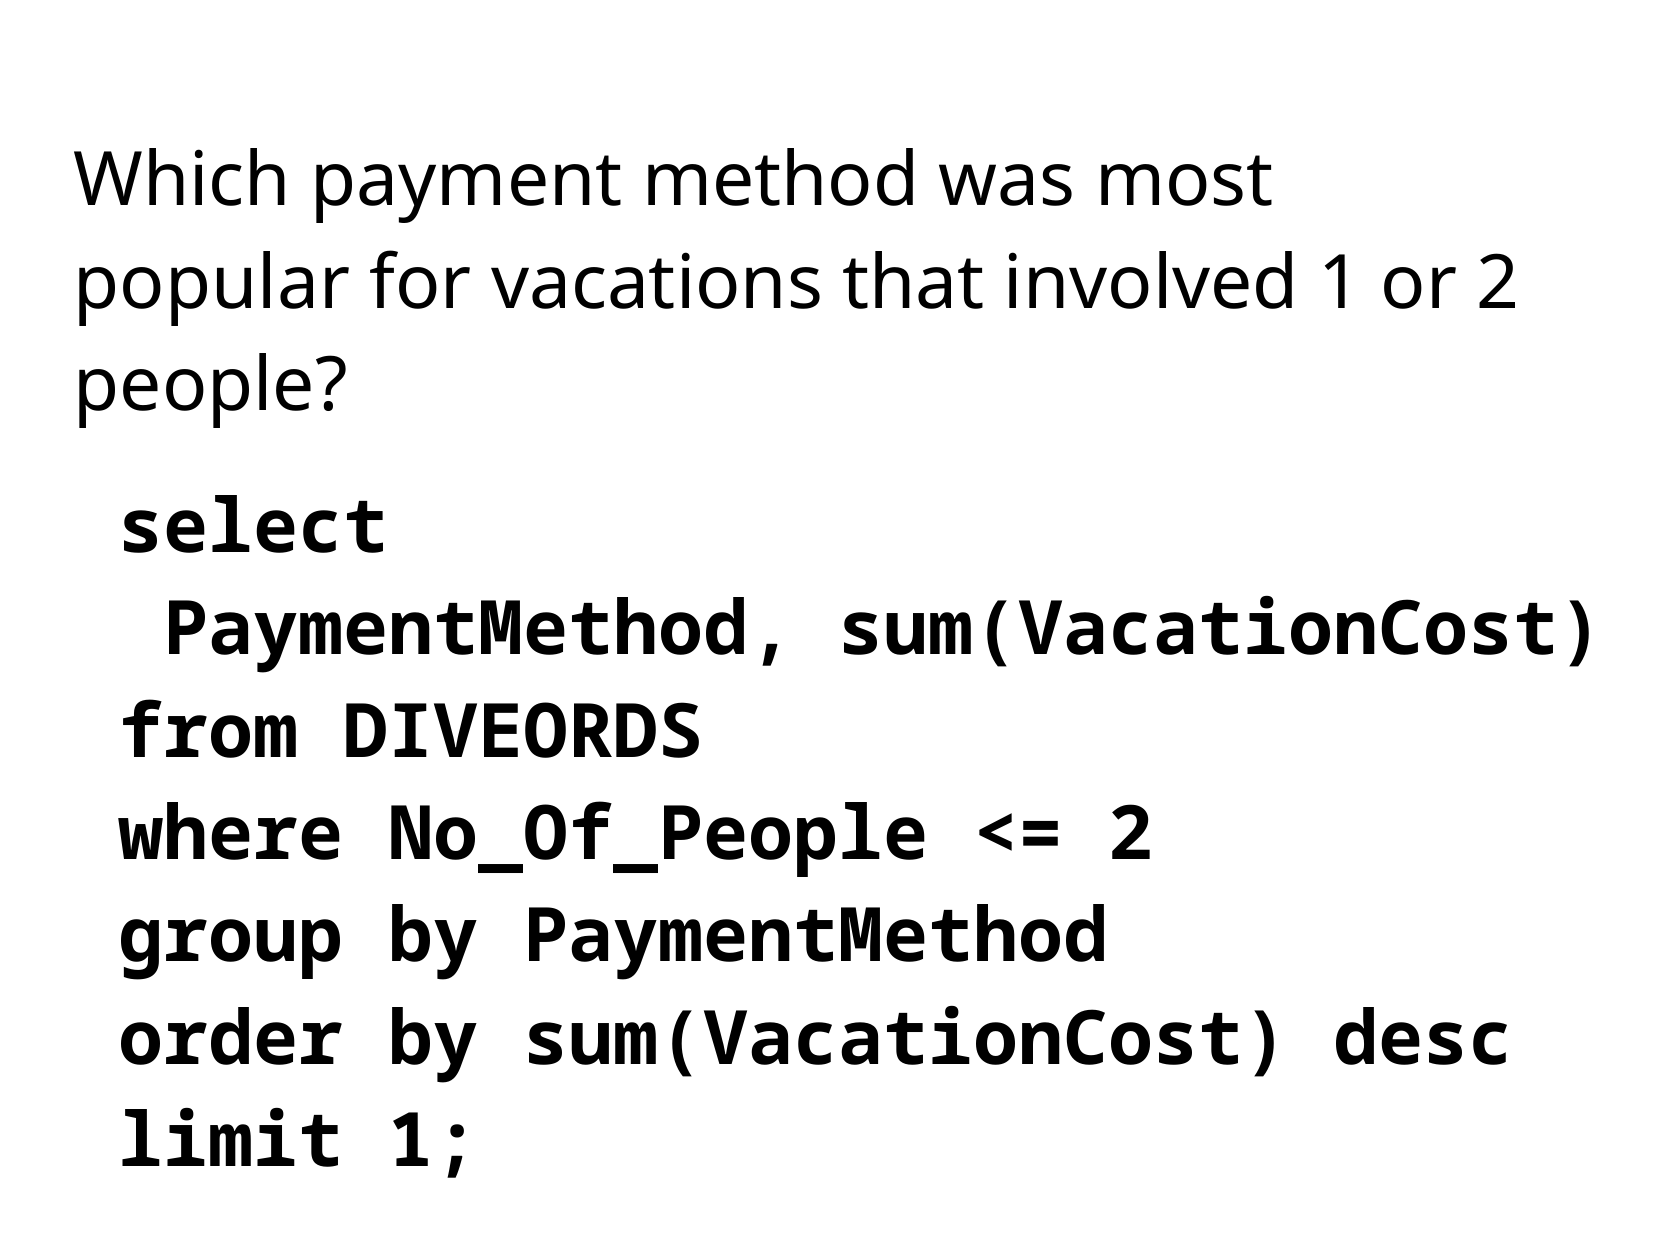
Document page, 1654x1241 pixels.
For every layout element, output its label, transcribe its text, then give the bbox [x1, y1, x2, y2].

text_box Which payment method was most popular for vacations that involved 1 or 2 people? [59, 118, 1565, 407]
subtitle select PaymentMethod, sum(VacationCost) from DIVEORDS where No_Of_People <= 2 group by PaymentMethod order by sum(VacationCost) desc limit 1; [118, 472, 1654, 1123]
